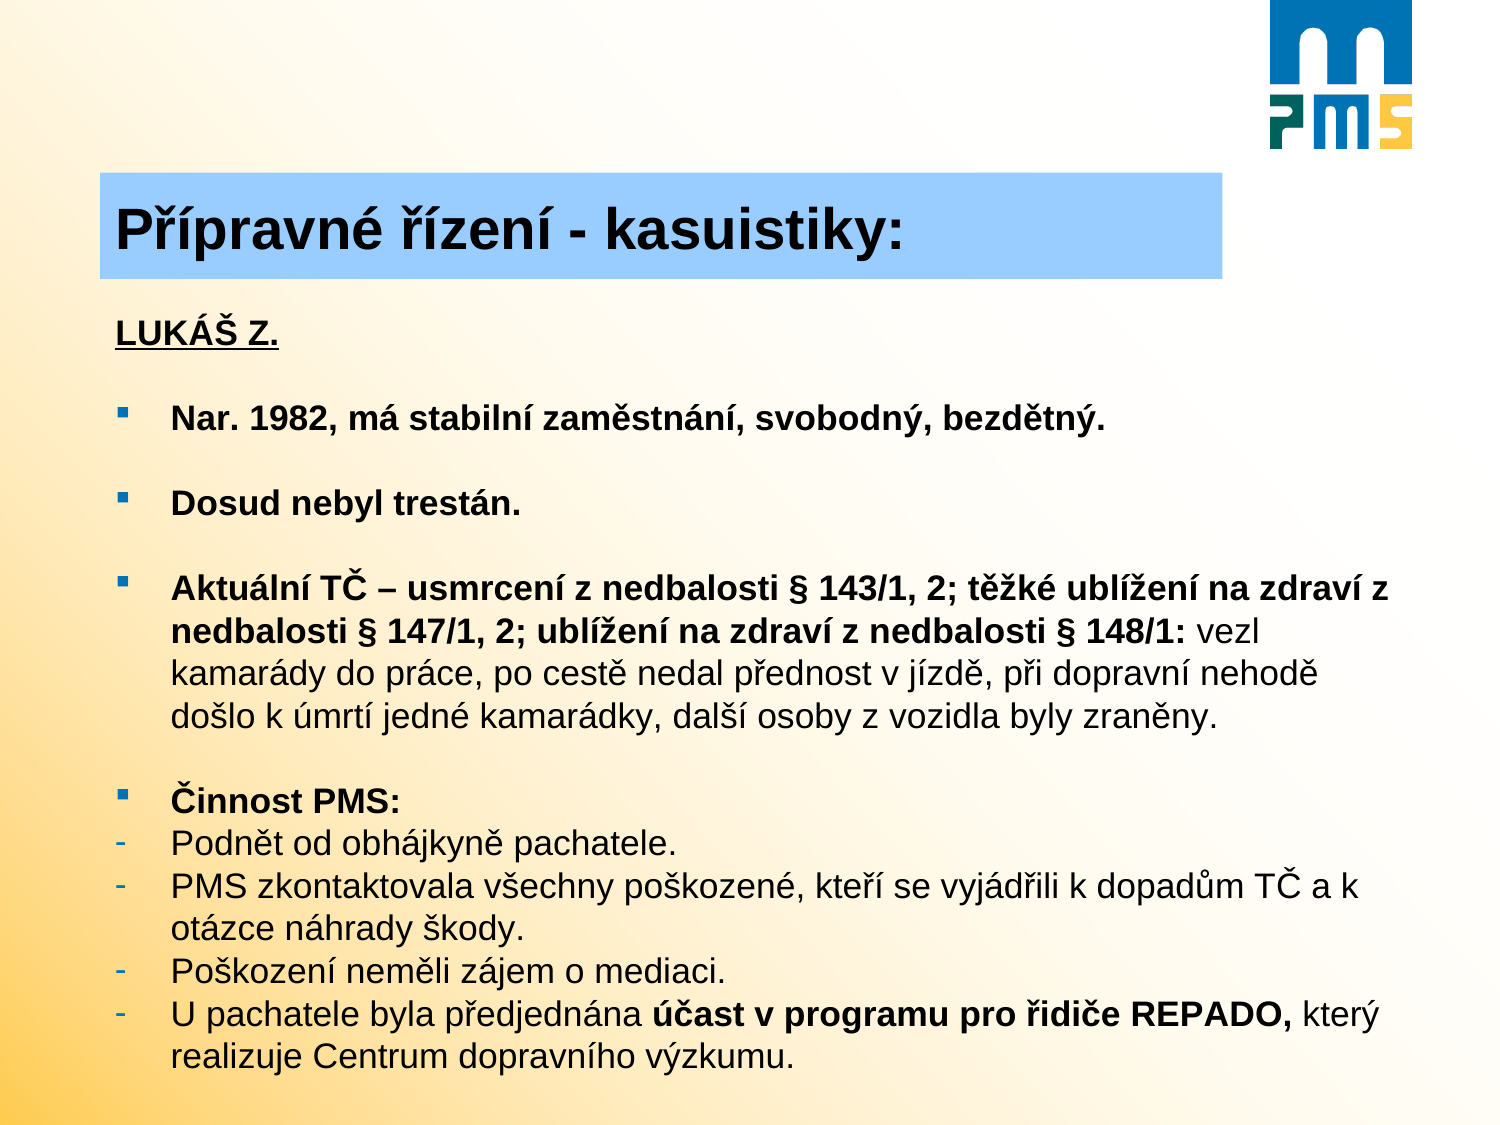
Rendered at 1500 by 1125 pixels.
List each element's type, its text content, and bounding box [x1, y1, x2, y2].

text_box LUKÁŠ Z. Nar. 1982, má stabilní zaměstnání, svobodný, bezdětný. Dosud nebyl trestán. Aktuální TČ – usmrcení z nedbalosti § 143/1, 2; těžké ublížení na zdraví z nedbalosti § 147/1, 2; ublížení na zdraví z nedbalosti § 148/1: vezl kamarády do práce, po cestě nedal přednost v jízdě, při dopravní nehodě došlo k úmrtí jedné kamarádky, další osoby z vozidla byly zraněny. Činnost PMS: Podnět od obhájkyně pachatele. PMS zkontaktovala všechny poškozené, kteří se vyjádřili k dopadům TČ a k otázce náhrady škody. Poškození neměli zájem o mediaci. U pachatele byla předjednána účast v programu pro řidiče REPADO, který realizuje Centrum dopravního výzkumu. [100, 302, 1412, 1000]
picture [0, 0, 1500, 1125]
text_box Přípravné řízení - kasuistiky: [100, 172, 1223, 279]
